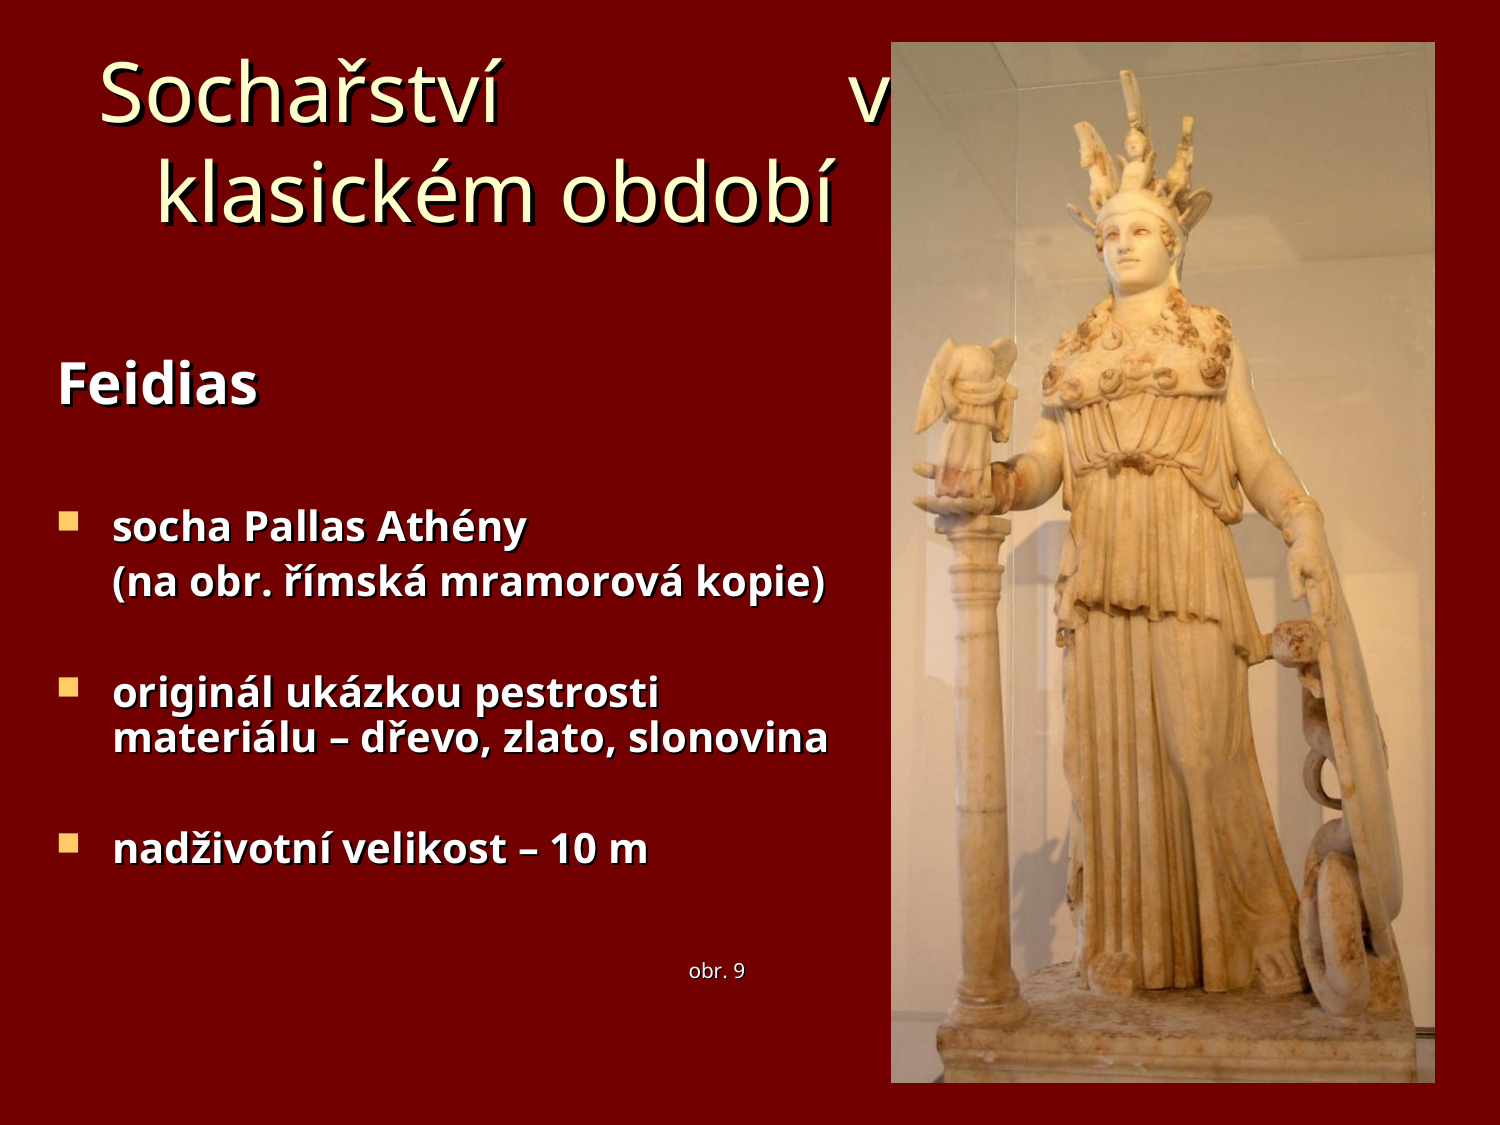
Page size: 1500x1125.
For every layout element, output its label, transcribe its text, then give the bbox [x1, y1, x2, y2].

text_box [891, 42, 1435, 1083]
title Sochařství v klasickém období [75, 31, 916, 247]
list Feidias socha Pallas Athény (na obr. římská mramorová kopie) originál ukázkou pestrosti materiálu – dřevo, zlato, slonovina nadživotní velikost – 10 m obr. 9 [41, 262, 880, 1001]
